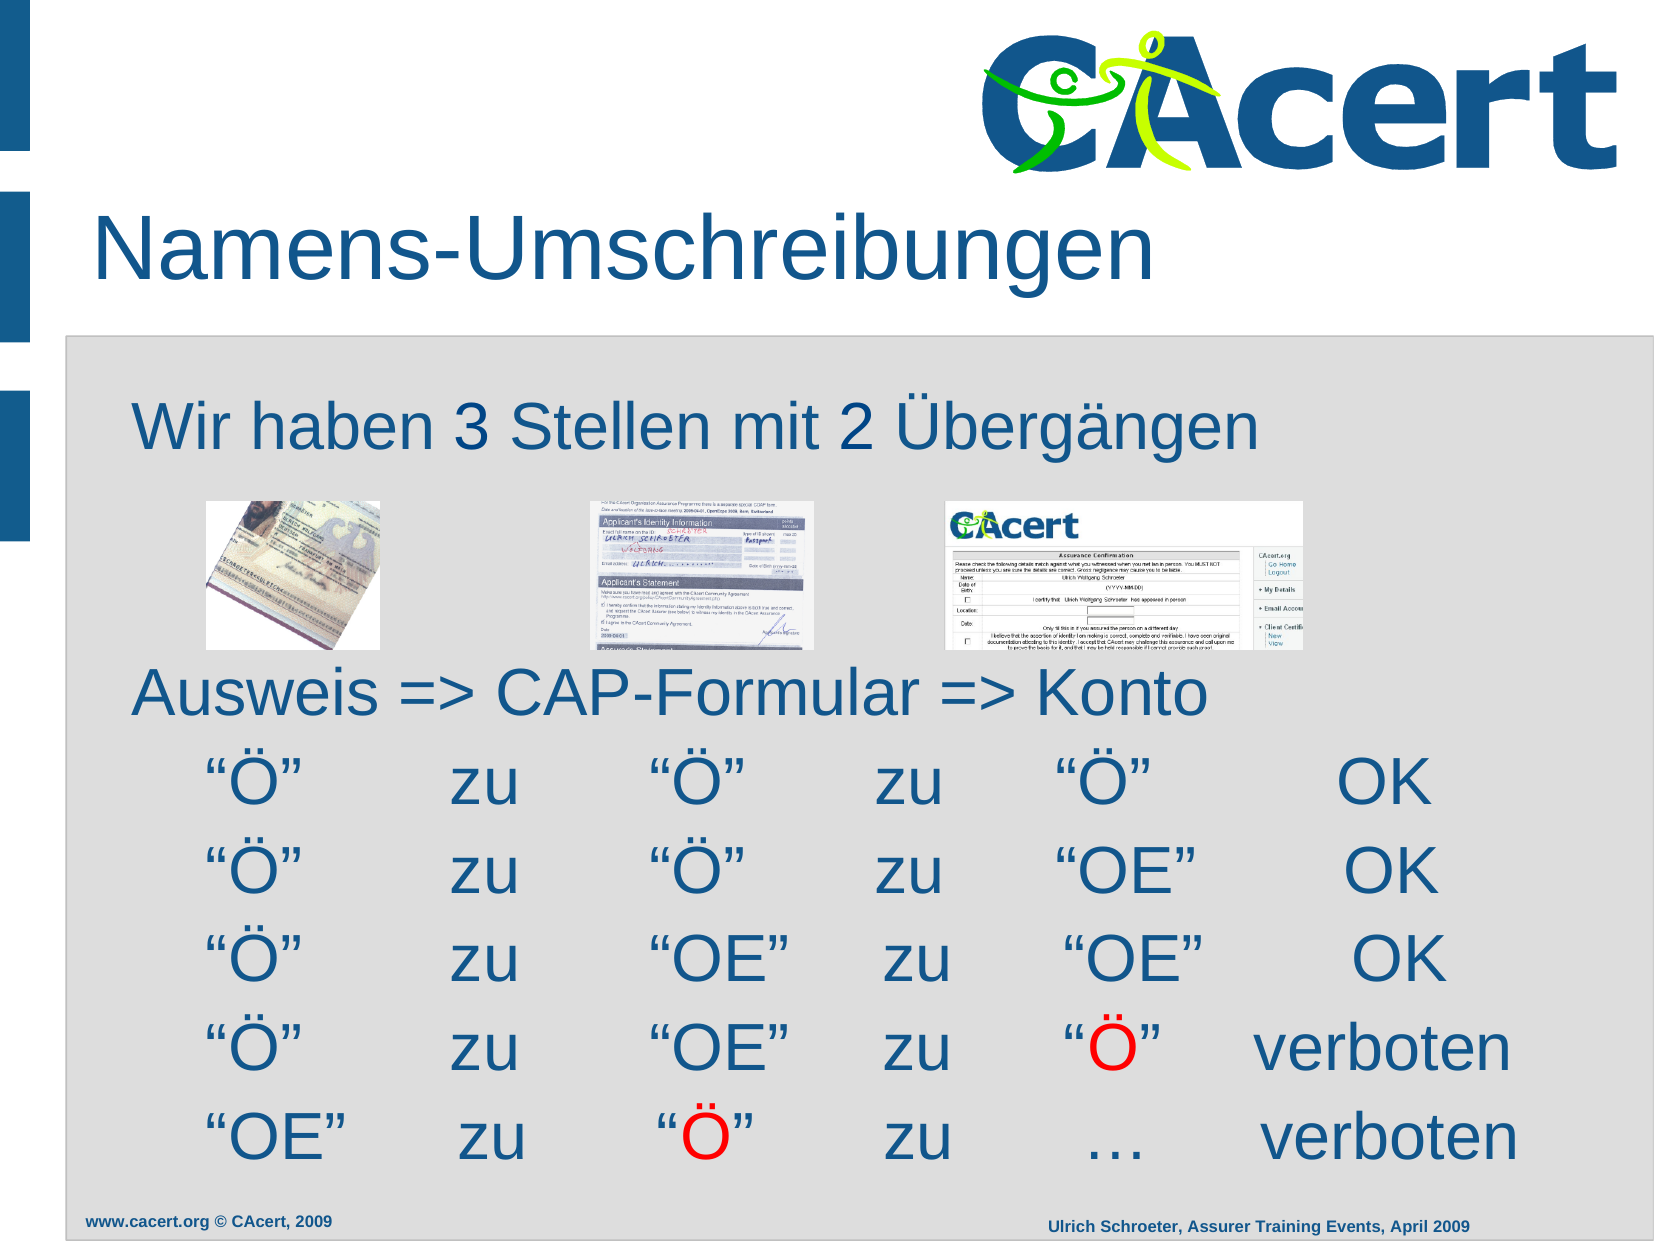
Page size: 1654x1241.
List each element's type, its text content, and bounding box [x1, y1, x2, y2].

picture [206, 501, 380, 650]
text_box Namens-Umschreibungen [76, 189, 1173, 308]
text_box Wir haben 3 Stellen mit 2 Übergängen Ausweis => CAP-Formular => Konto “Ö” zu “Ö” zu “Ö” OK “Ö” zu “Ö” zu “OE” OK “Ö” zu “OE” zu “OE” OK “Ö” zu “OE” zu “Ö” verboten “OE” zu “Ö” zu … verboten [117, 367, 1536, 1182]
picture [590, 501, 814, 650]
picture [944, 501, 1303, 650]
